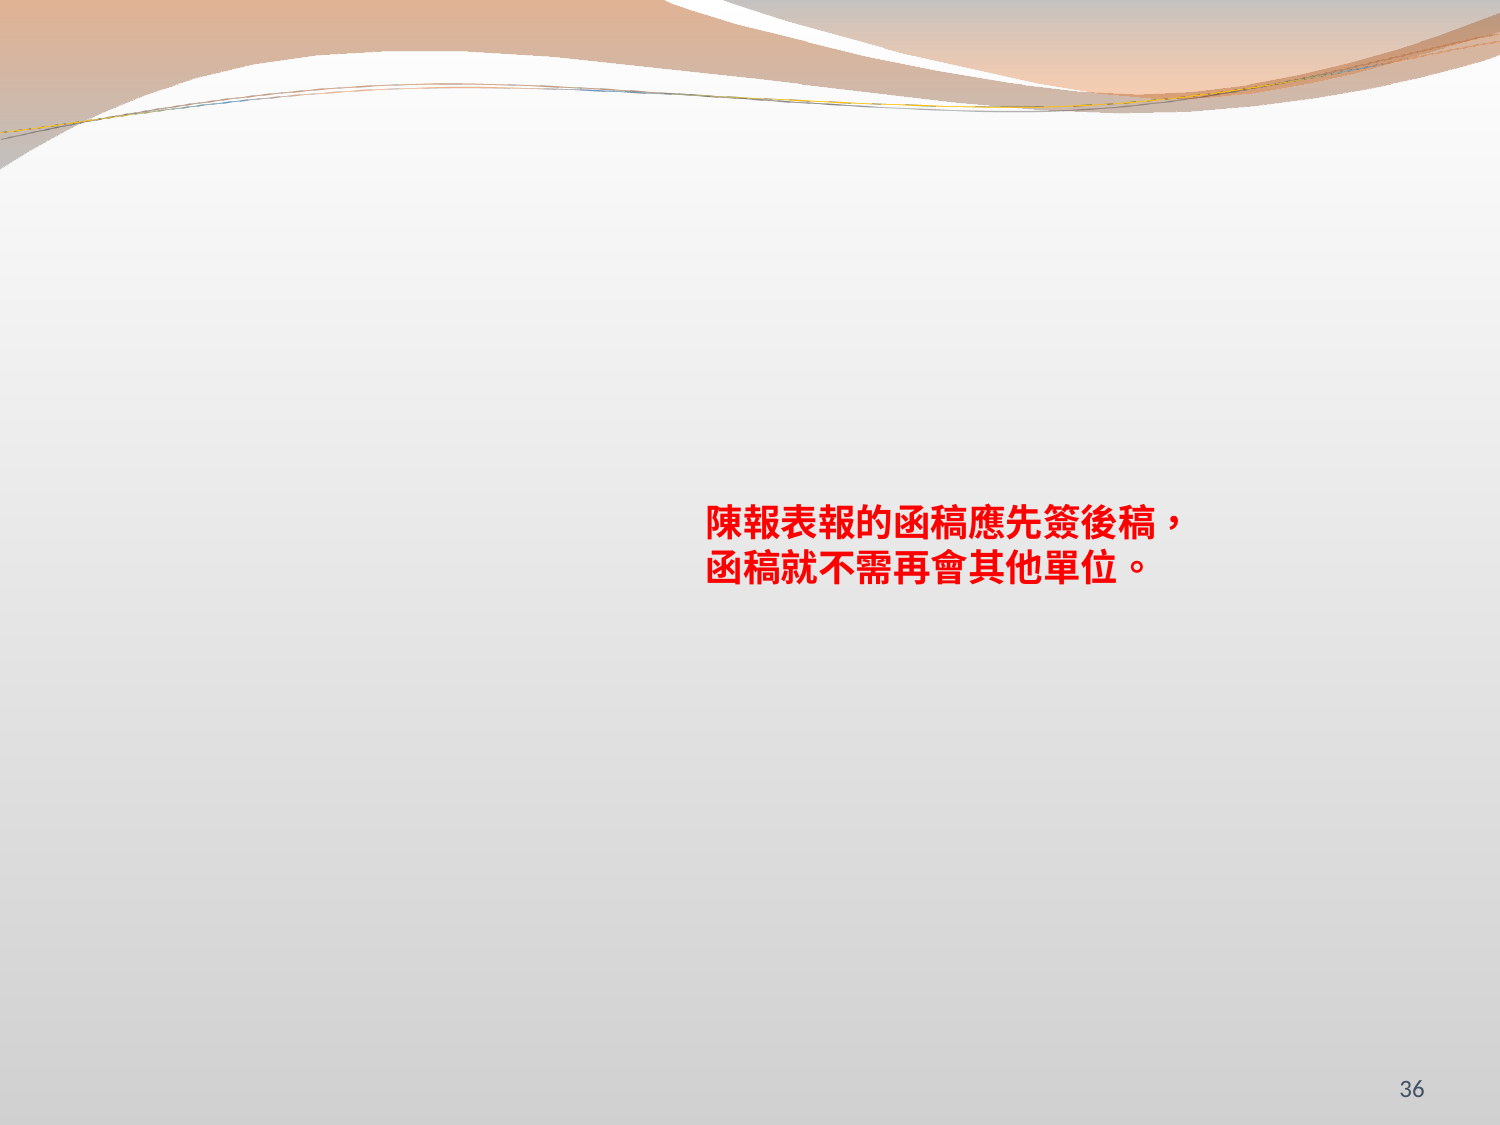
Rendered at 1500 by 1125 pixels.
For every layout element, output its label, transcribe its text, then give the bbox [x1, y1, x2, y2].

text_box <編號> [1299, 1094, 1426, 1103]
picture [0, 31, 1500, 1094]
text_box 陳報表報的函稿應先簽後稿，函稿就不需再會其他單位。 [690, 491, 1223, 598]
